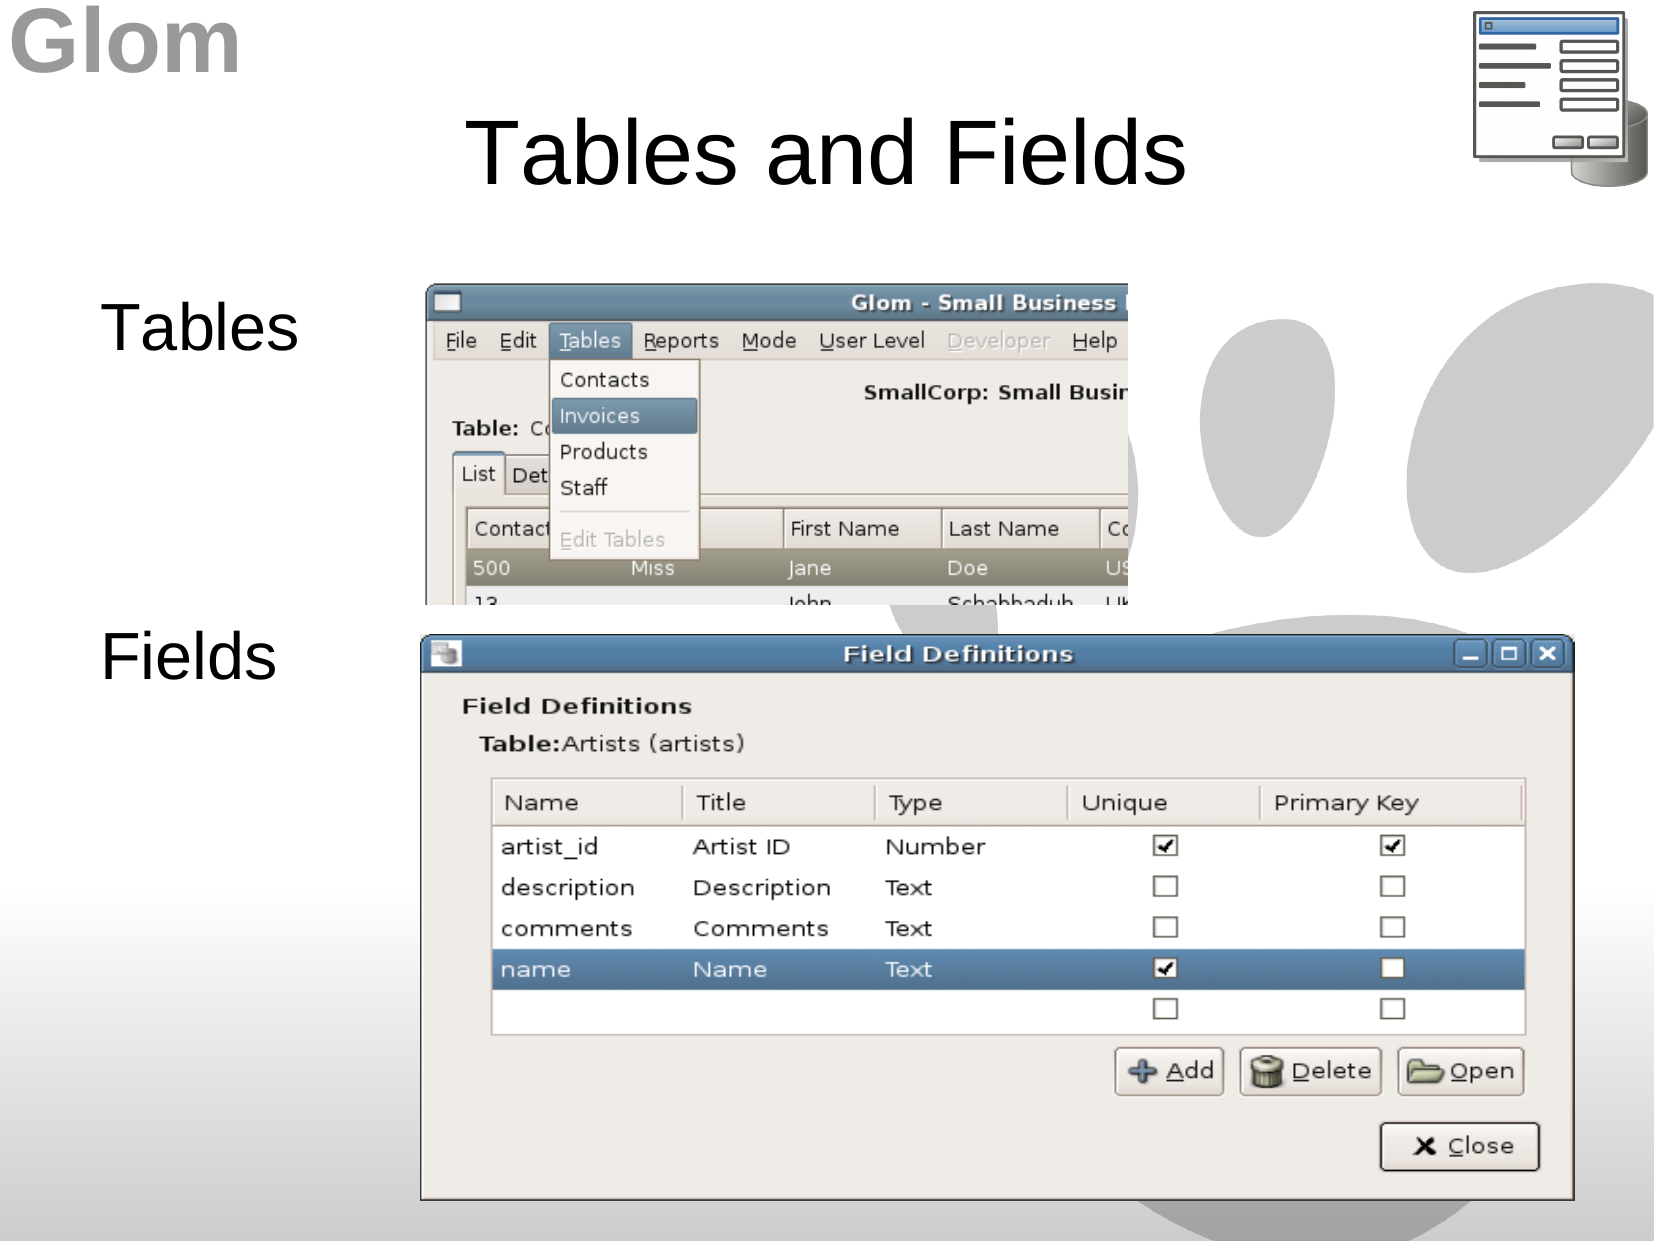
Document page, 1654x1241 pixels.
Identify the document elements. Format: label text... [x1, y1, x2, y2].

picture [413, 268, 1654, 1241]
picture [1473, 11, 1648, 187]
list Tables Fields [82, 290, 1571, 1109]
title Tables and Fields [82, 49, 1571, 257]
